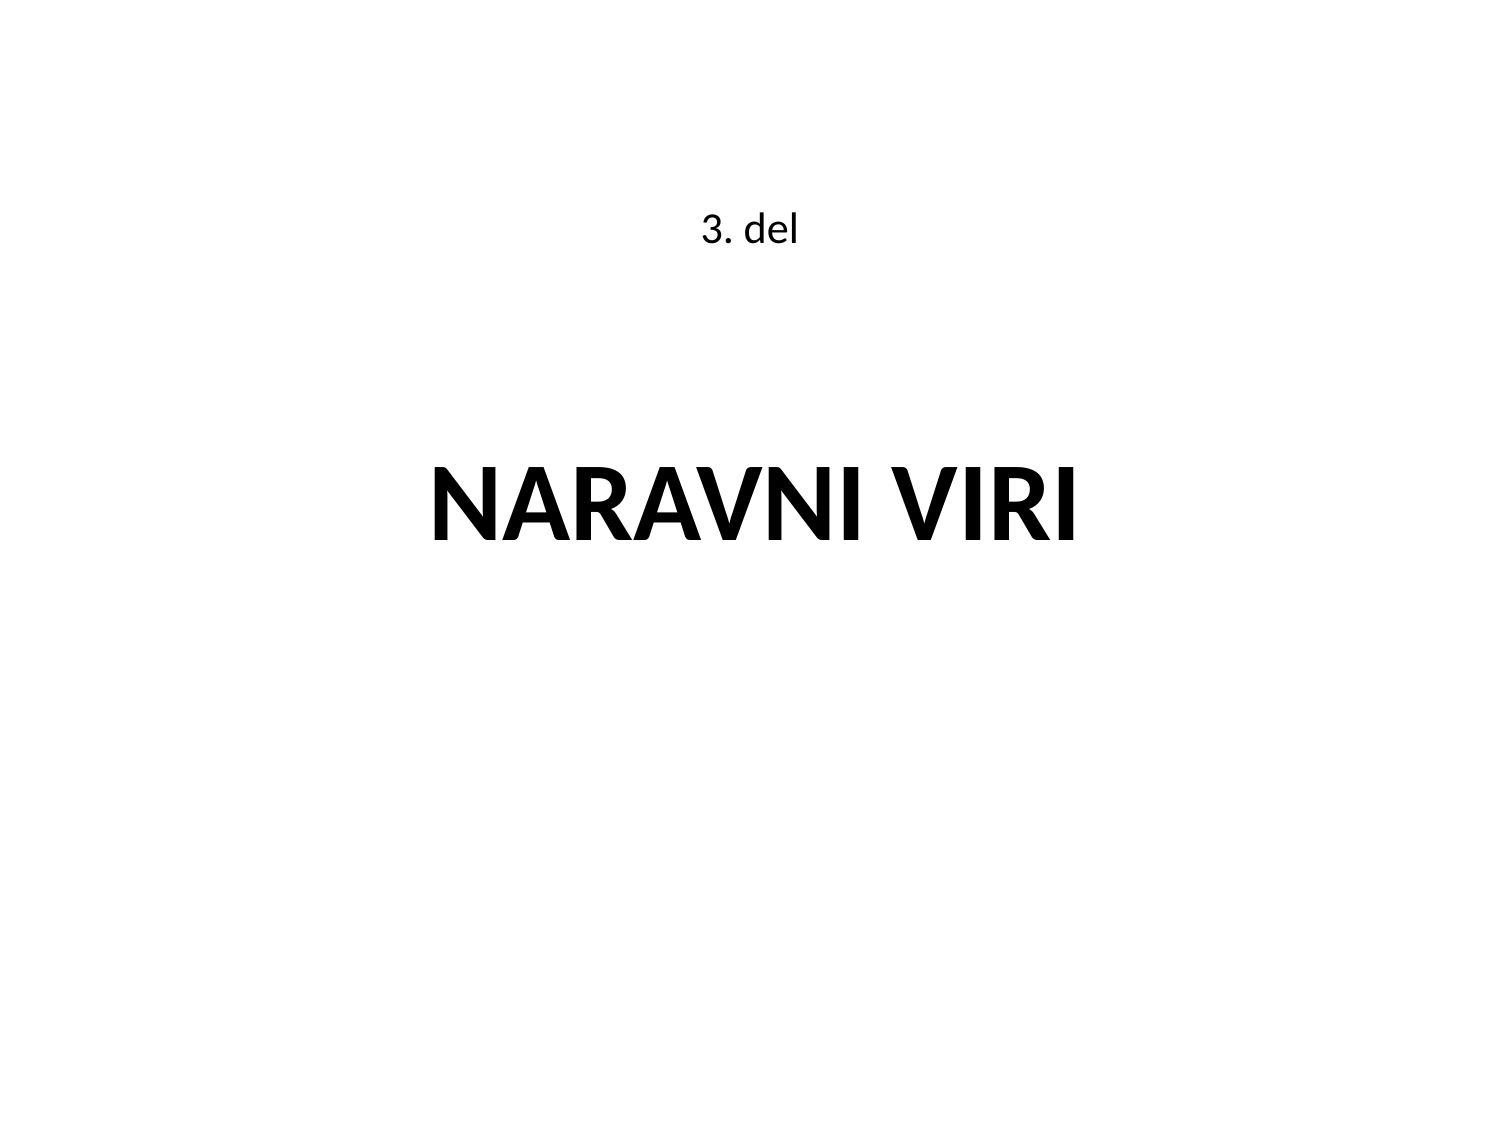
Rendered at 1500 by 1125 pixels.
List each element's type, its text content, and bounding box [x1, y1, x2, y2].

subtitle NARAVNI VIRI [230, 420, 1281, 709]
title 3. del [112, 137, 1388, 379]
